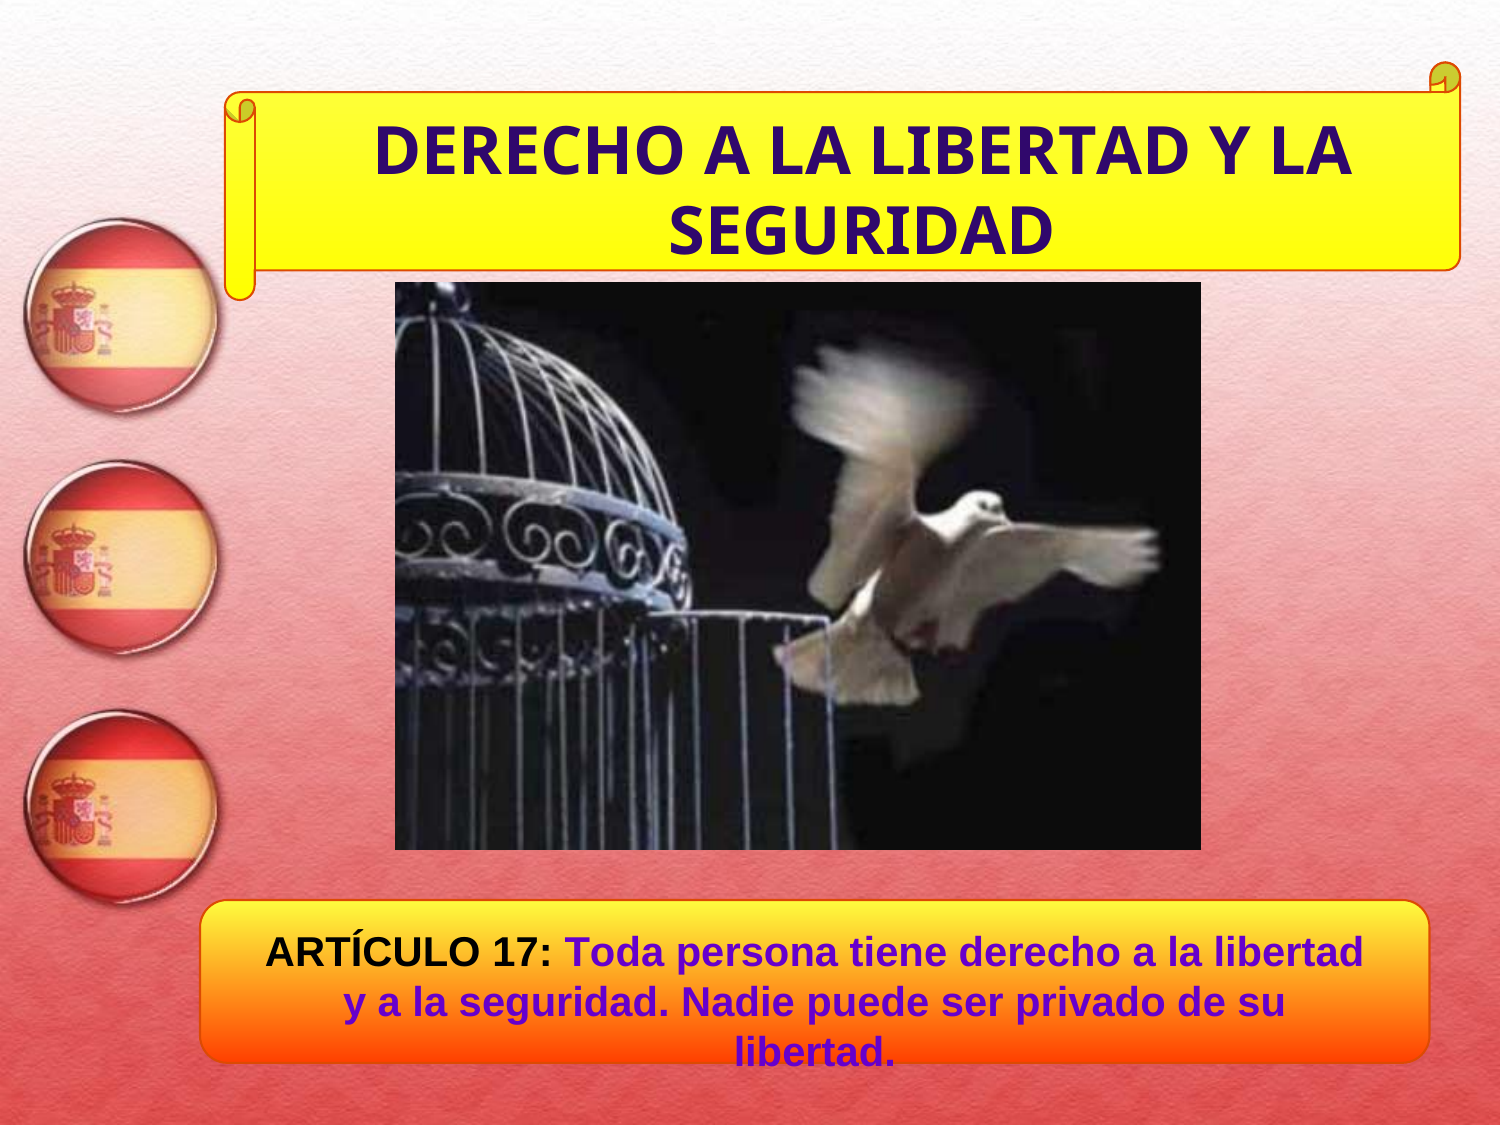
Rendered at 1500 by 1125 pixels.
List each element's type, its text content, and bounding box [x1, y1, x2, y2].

text_box [225, 288, 255, 301]
text_box ARTÍCULO 17: Toda persona tiene derecho a la libertad y a la seguridad. Nadie puede ser privado de su libertad. [241, 916, 1388, 1083]
text_box [227, 62, 1461, 99]
text_box DERECHO A LA LIBERTAD Y LA SEGURIDAD [225, 99, 1500, 288]
text_box [200, 900, 1430, 1063]
picture [0, 0, 1500, 1125]
